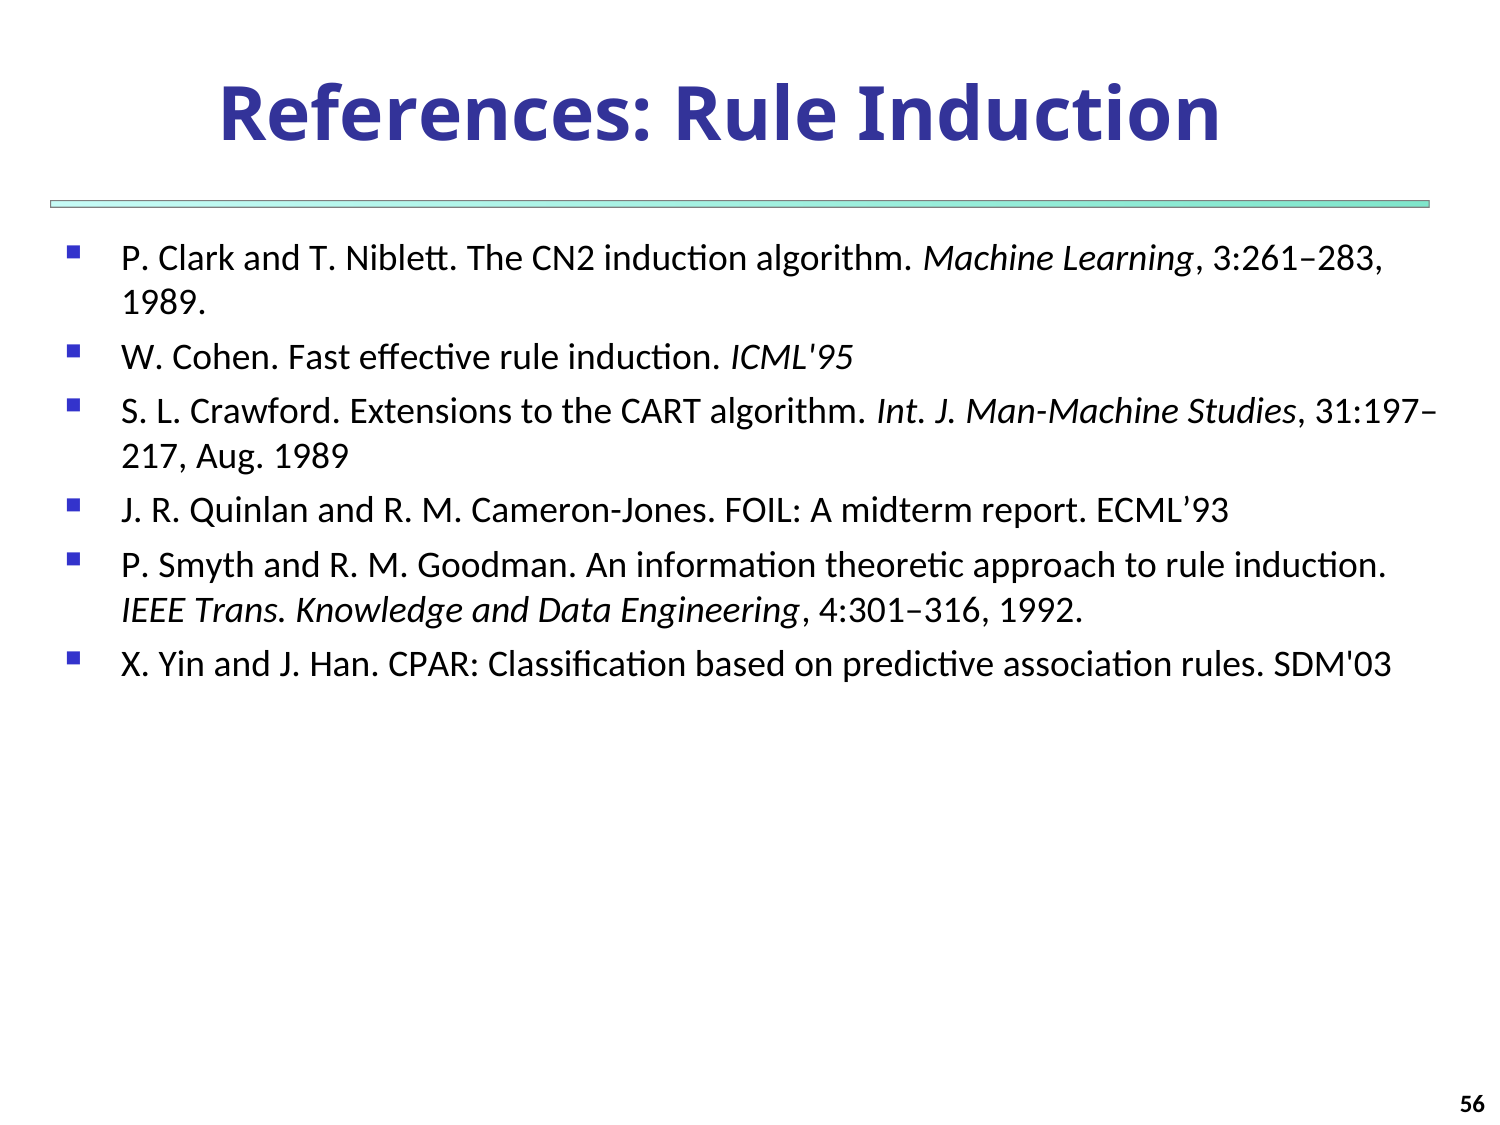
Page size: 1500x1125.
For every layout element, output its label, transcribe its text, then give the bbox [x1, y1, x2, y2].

text_box <number> [1187, 1062, 1500, 1125]
list P. Clark and T. Niblett. The CN2 induction algorithm. Machine Learning, 3:261–283, 1989. W. Cohen. Fast effective rule induction. ICML'95 S. L. Crawford. Extensions to the CART algorithm. Int. J. Man-Machine Studies, 31:197–217, Aug. 1989 J. R. Quinlan and R. M. Cameron-Jones. FOIL: A midterm report. ECML’93 P. Smyth and R. M. Goodman. An information theoretic approach to rule induction. IEEE Trans. Knowledge and Data Engineering, 4:301–316, 1992. X. Yin and J. Han. CPAR: Classification based on predictive association rules. SDM'03 [50, 224, 1476, 1051]
title References: Rule Induction [62, 57, 1379, 163]
